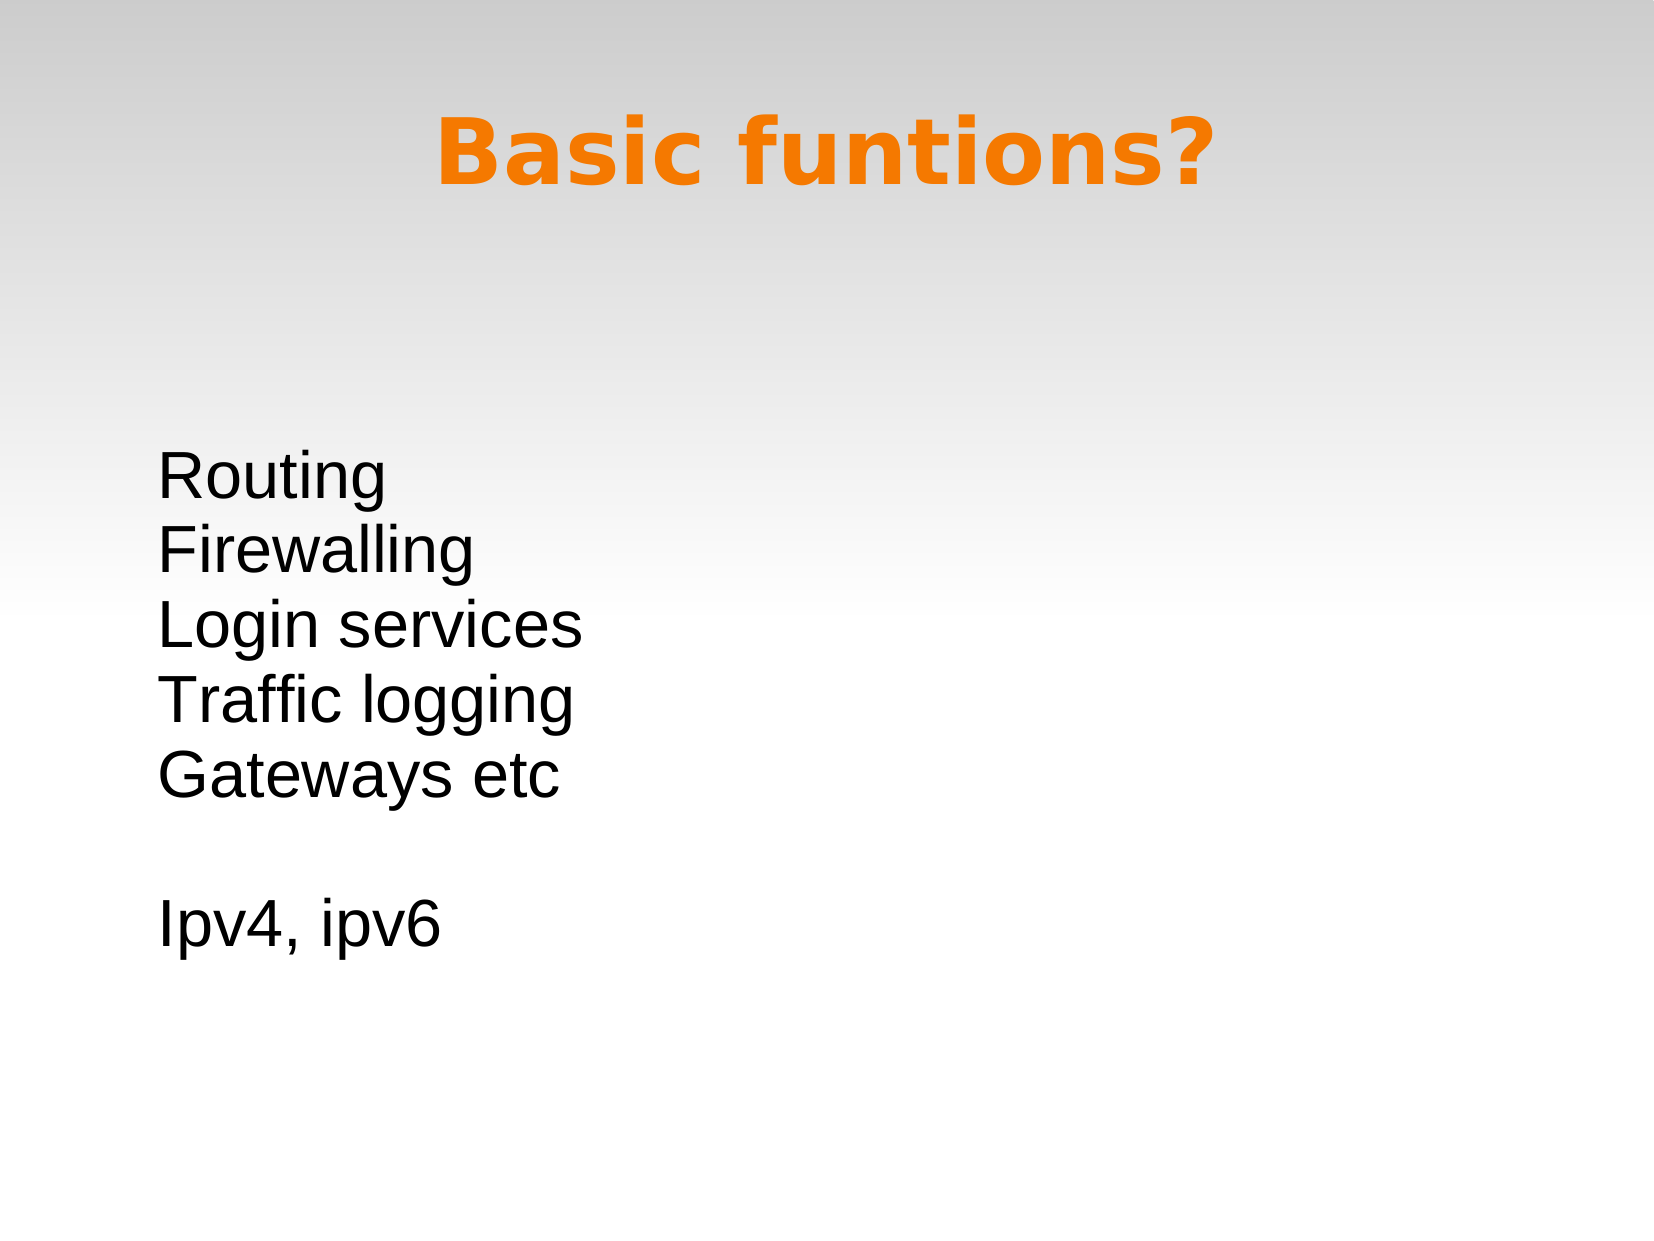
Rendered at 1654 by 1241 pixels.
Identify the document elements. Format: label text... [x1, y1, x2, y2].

title Basic funtions? [82, 49, 1571, 257]
subtitle Routing Firewalling Login services Traffic logging Gateways etc Ipv4, ipv6 [82, 290, 1571, 1109]
